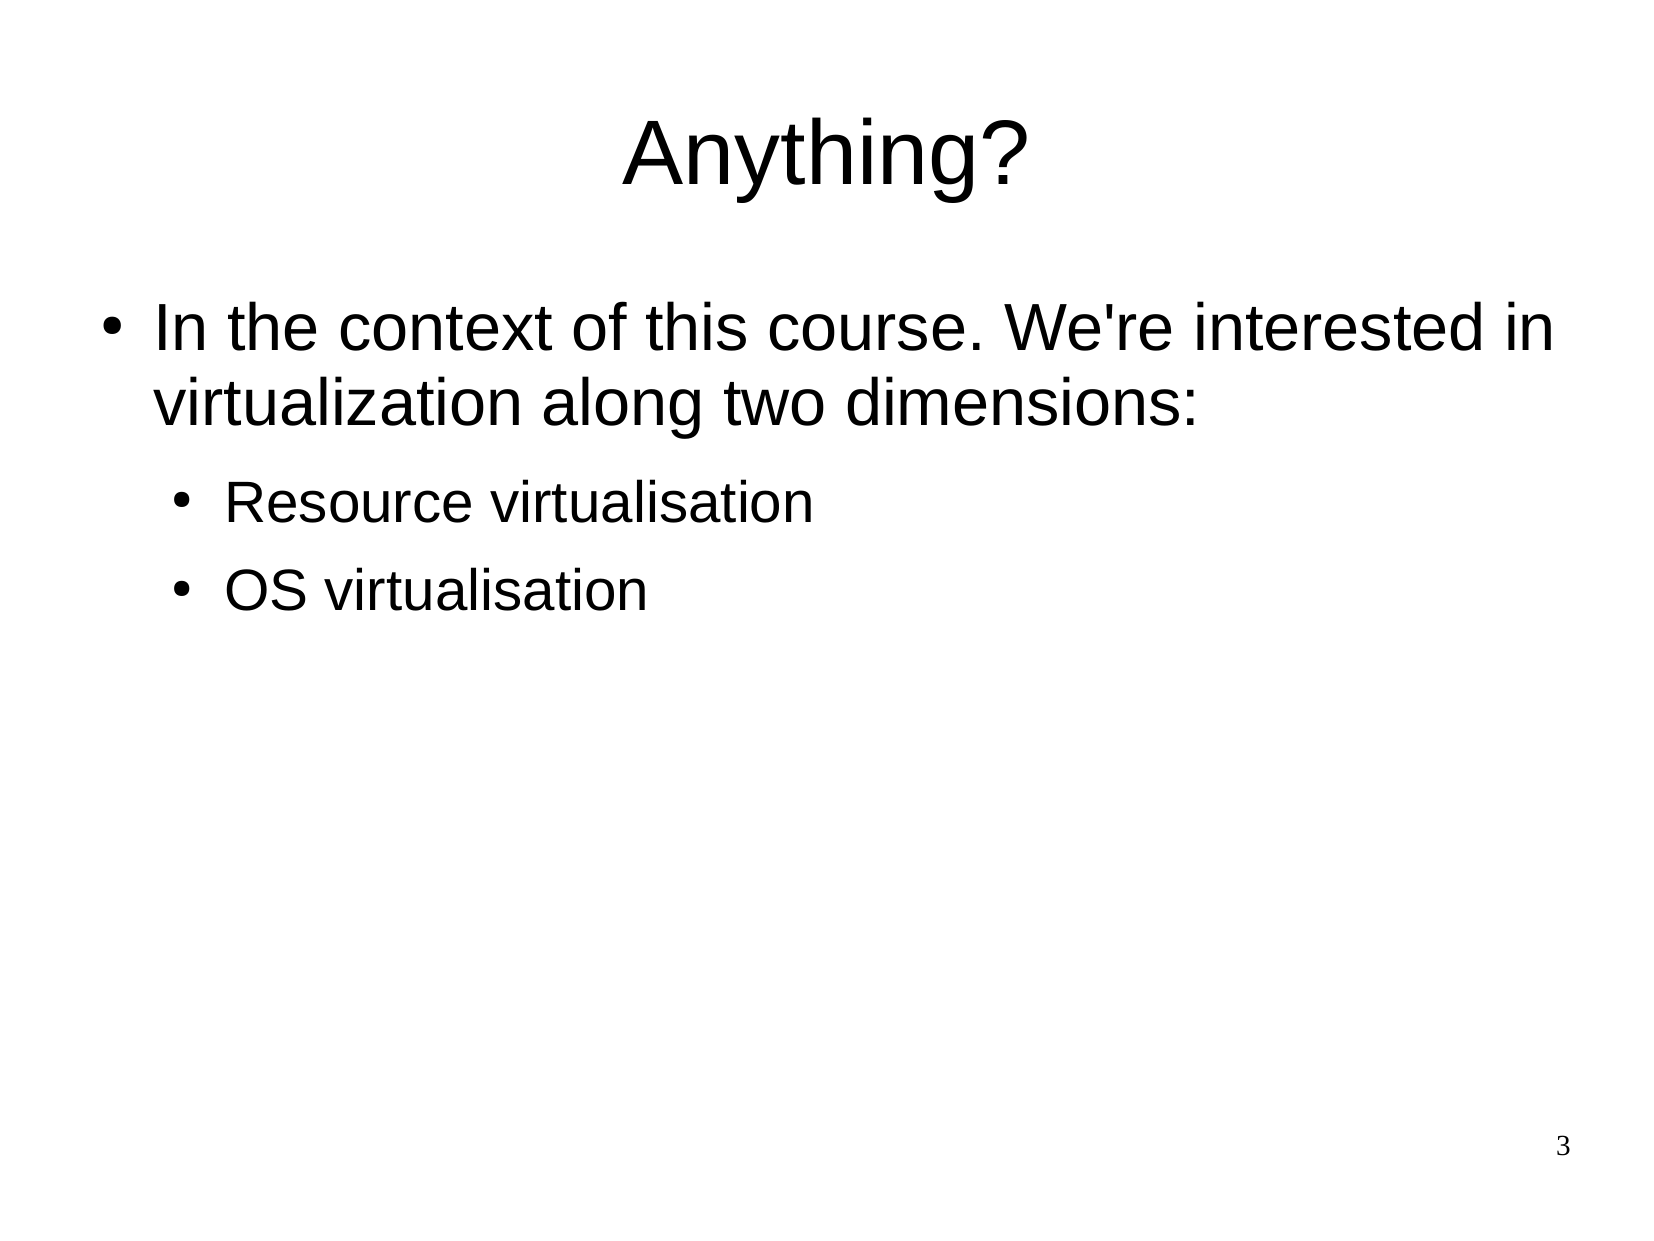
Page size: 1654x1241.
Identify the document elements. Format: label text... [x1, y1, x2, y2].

list In the context of this course. We're interested in virtualization along two dimensions: Resource virtualisation OS virtualisation [82, 290, 1571, 1109]
title Anything? [82, 49, 1571, 257]
